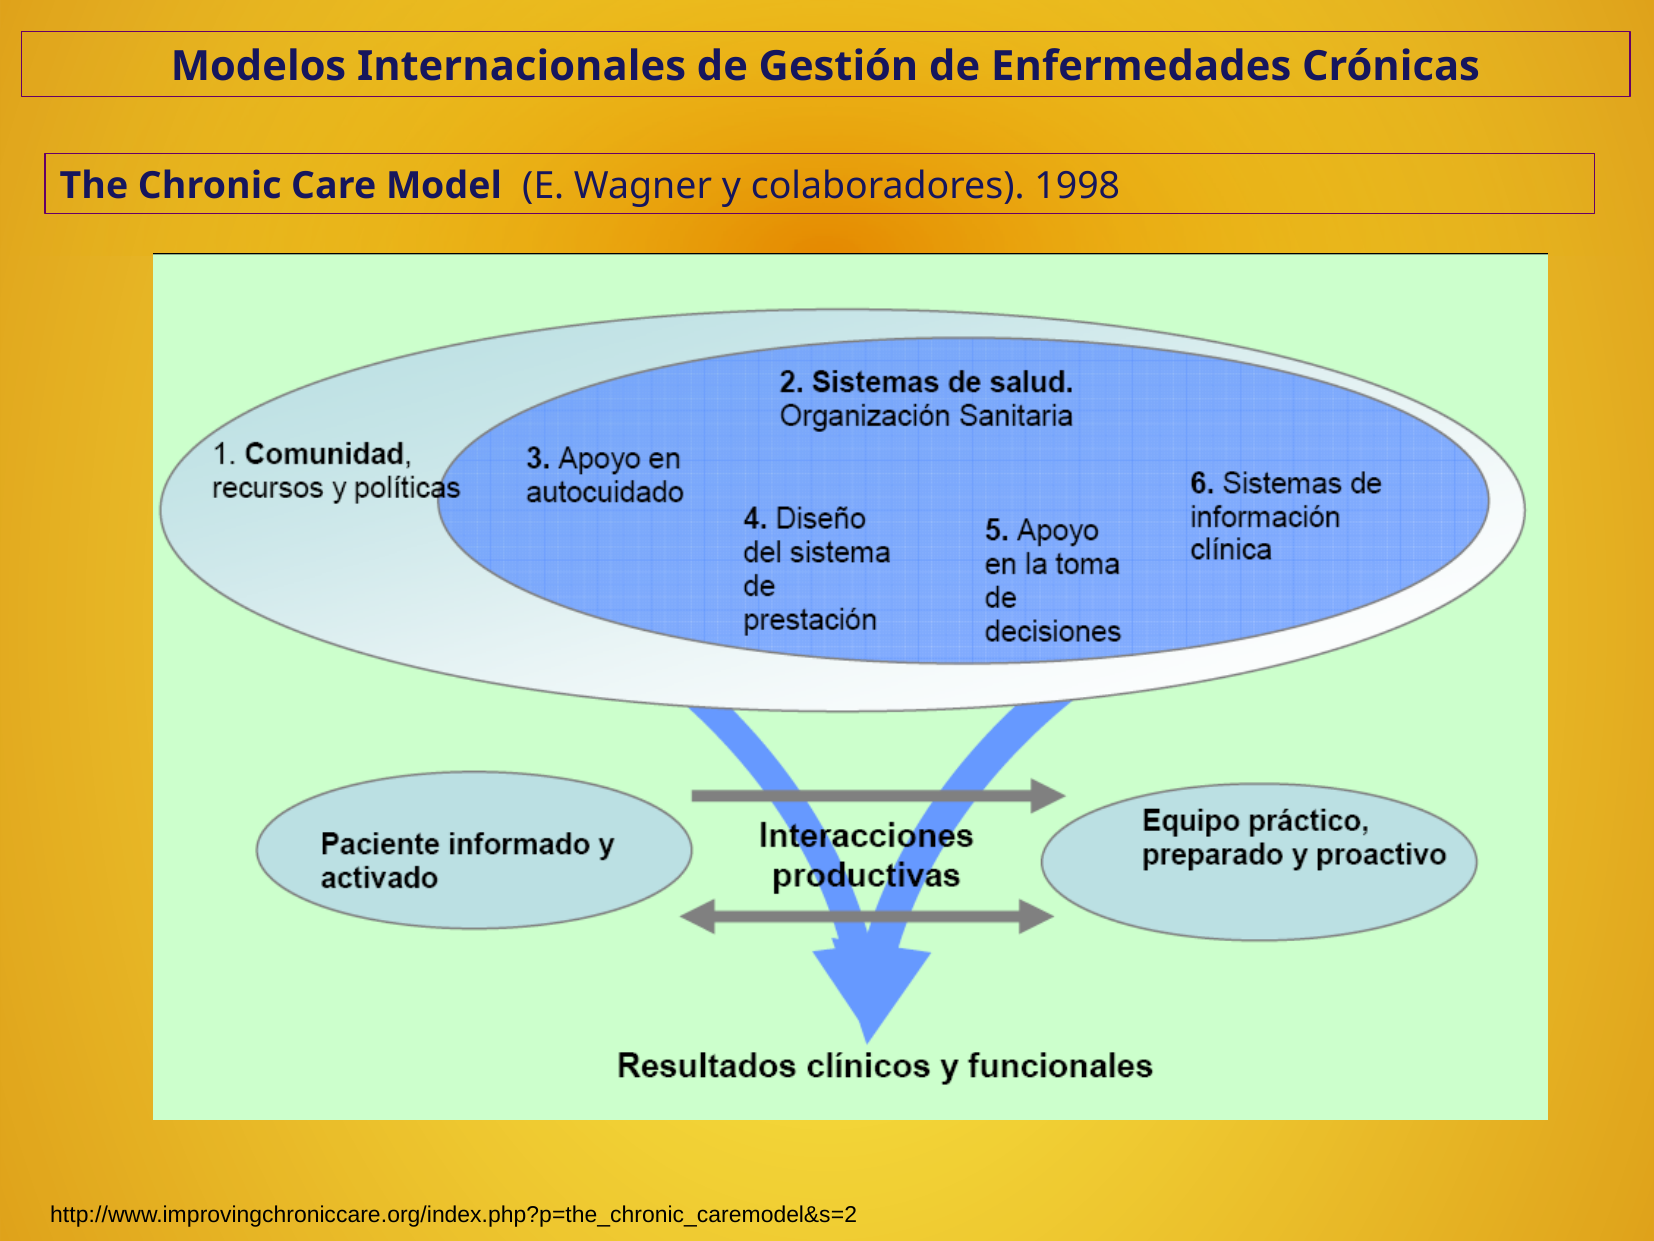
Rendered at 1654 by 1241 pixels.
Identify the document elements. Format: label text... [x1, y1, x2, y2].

text_box http://www.improvingchroniccare.org/index.php?p=the_chronic_caremodel&s=2 [35, 1194, 1618, 1235]
picture [153, 253, 1548, 1120]
text_box The Chronic Care Model (E. Wagner y colaboradores). 1998 [44, 153, 1595, 214]
text_box Modelos Internacionales de Gestión de Enfermedades Crónicas [21, 31, 1630, 97]
